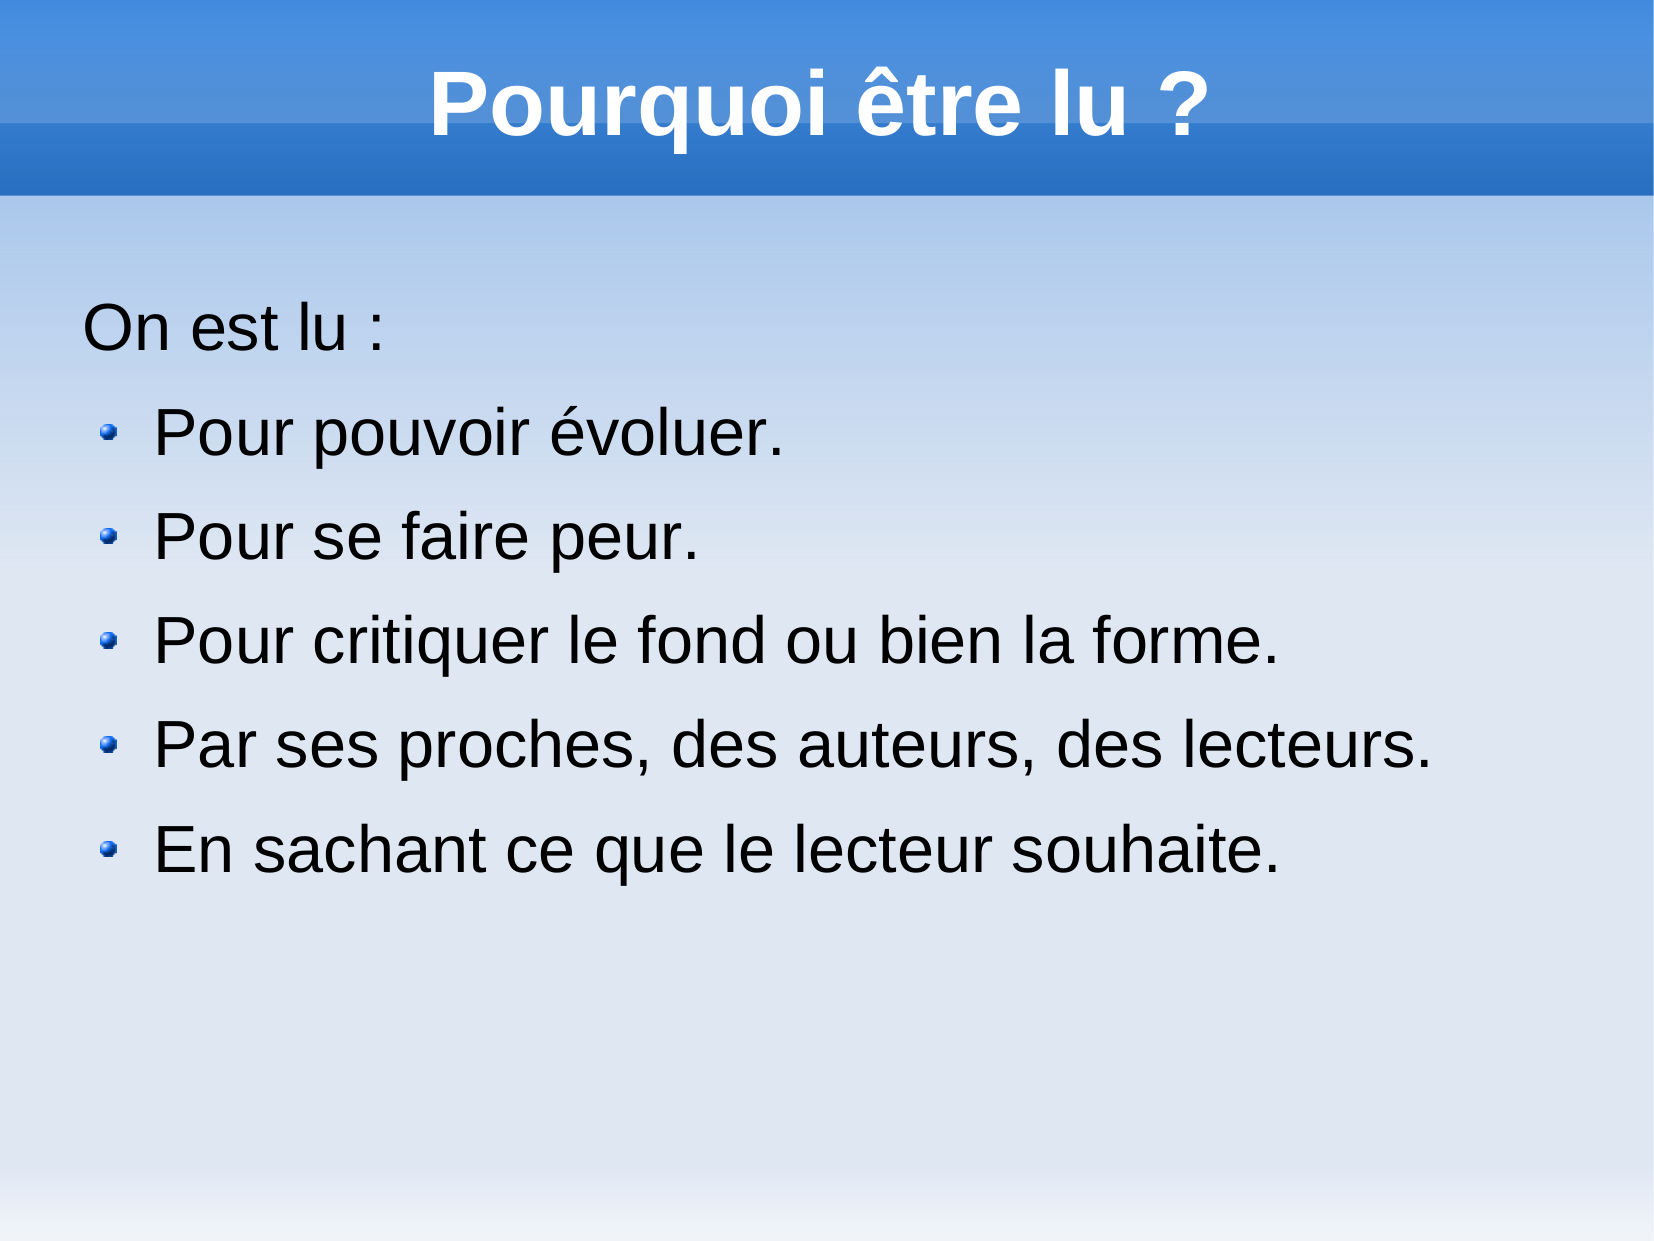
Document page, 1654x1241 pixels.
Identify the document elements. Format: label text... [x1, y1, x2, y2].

picture [0, 0, 1654, 1241]
title Pourquoi être lu ? [76, 0, 1565, 208]
list On est lu : Pour pouvoir évoluer. Pour se faire peur. Pour critiquer le fond ou bien la forme. Par ses proches, des auteurs, des lecteurs. En sachant ce que le lecteur souhaite. [82, 290, 1571, 1109]
